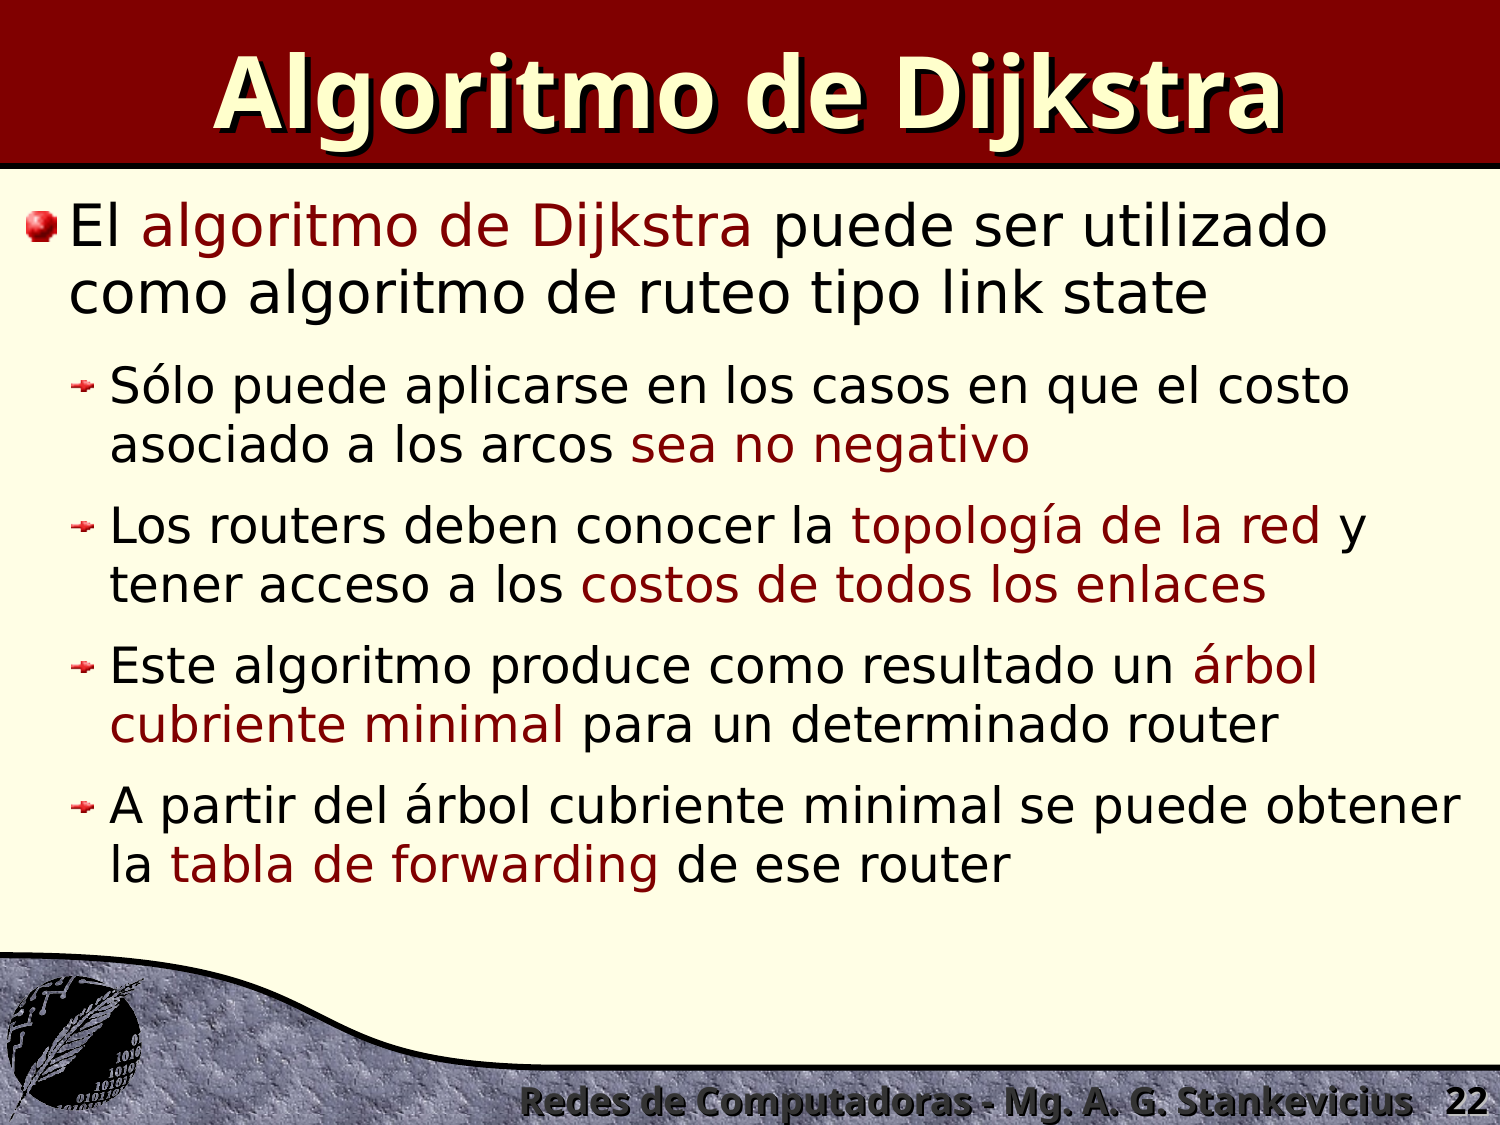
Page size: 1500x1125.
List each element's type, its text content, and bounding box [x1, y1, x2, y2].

title Algoritmo de Dijkstra [15, 5, 1485, 160]
picture [0, 959, 1500, 1125]
picture [1047, 1100, 1054, 1110]
list El algoritmo de Dijkstra puede ser utilizado como algoritmo de ruteo tipo link state Sólo puede aplicarse en los casos en que el costo asociado a los arcos sea no negativo Los routers deben conocer la topología de la red y tener acceso a los costos de todos los enlaces Este algoritmo produce como resultado un árbol cubriente minimal para un determinado router A partir del árbol cubriente minimal se puede obtener la tabla de forwarding de ese router [11, 192, 1486, 921]
picture [790, 1100, 795, 1110]
